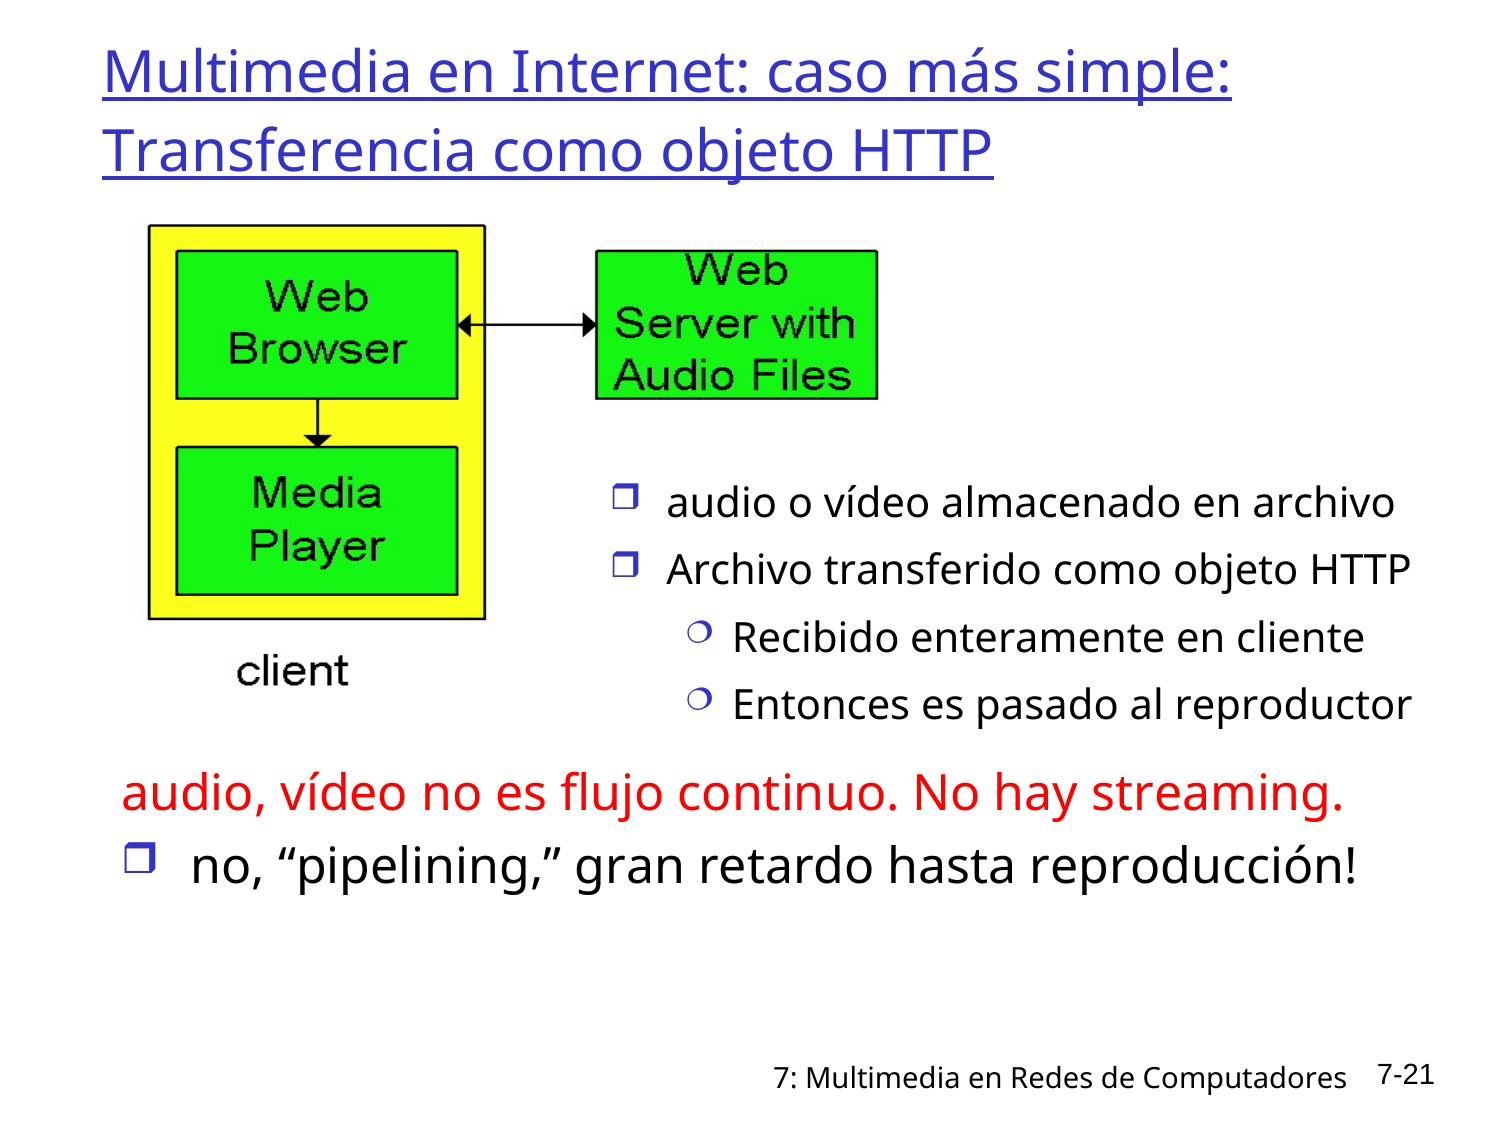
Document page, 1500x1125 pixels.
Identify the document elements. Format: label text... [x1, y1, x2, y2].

list audio o vídeo almacenado en archivo Archivo transferido como objeto HTTP Recibido enteramente en cliente Entonces es pasado al reproductor [595, 465, 1500, 751]
title Multimedia en Internet: caso más simple: Transferencia como objeto HTTP [87, 33, 1363, 185]
picture [21, 222, 1015, 711]
text_box audio, vídeo no es flujo continuo. No hay streaming. no, “pipelining,” gran retardo hasta reproducción! [106, 753, 1460, 905]
